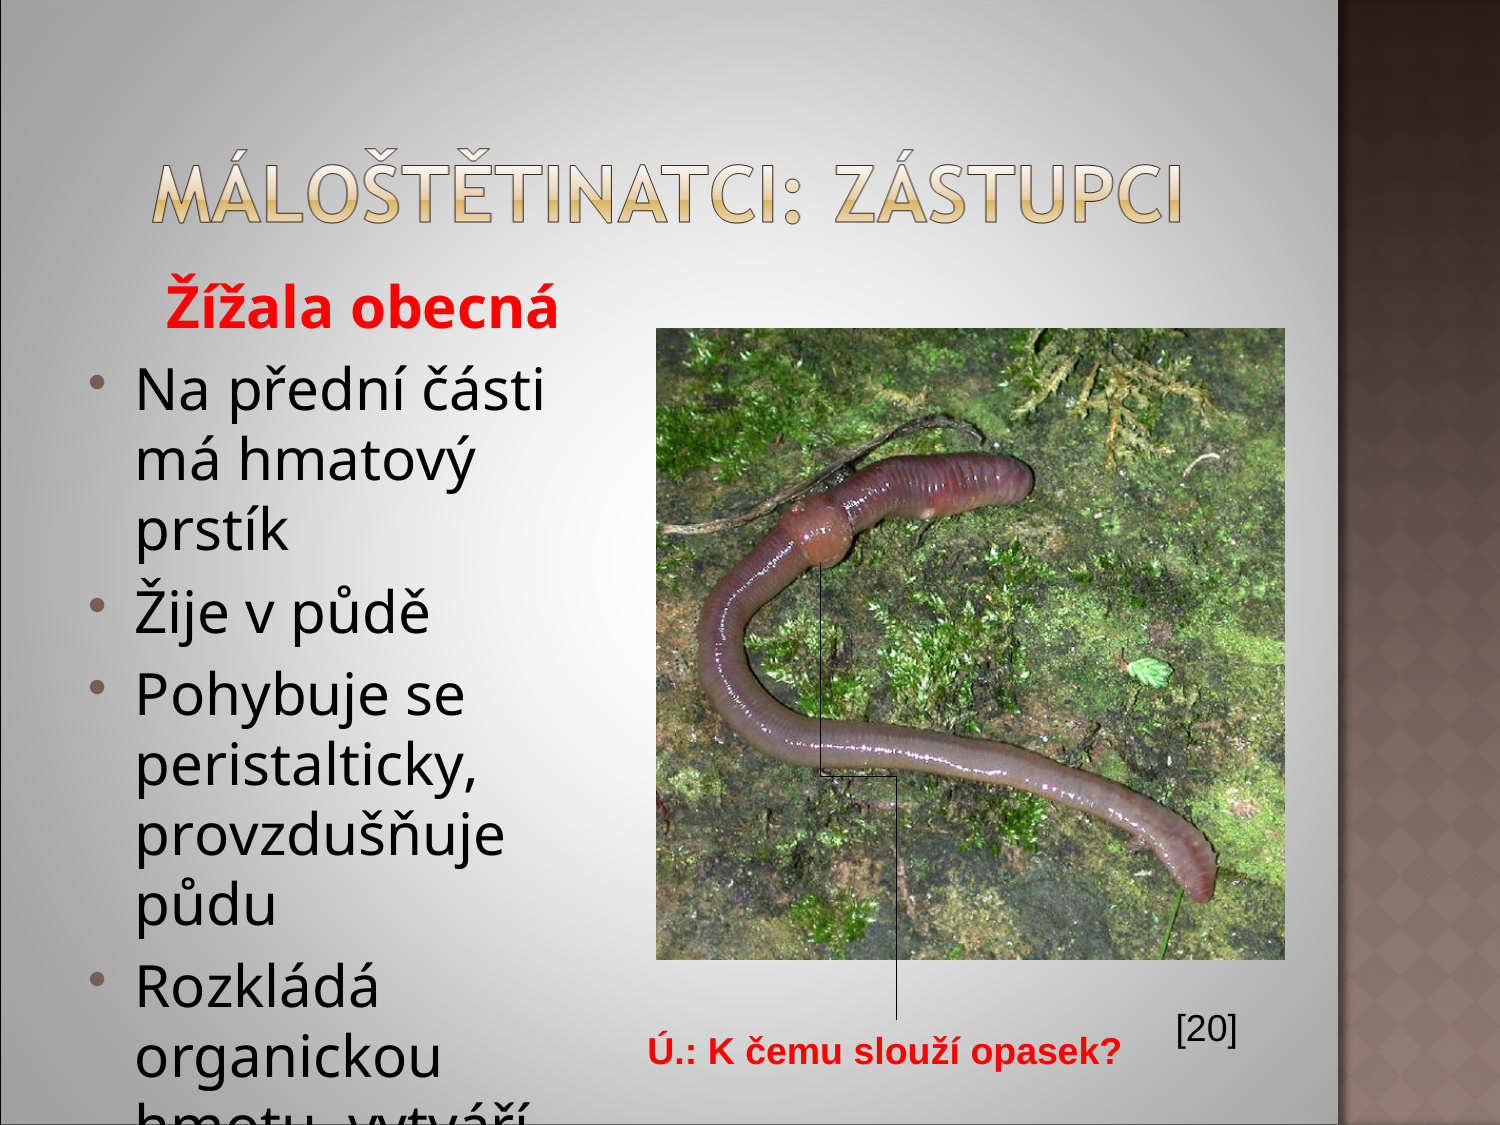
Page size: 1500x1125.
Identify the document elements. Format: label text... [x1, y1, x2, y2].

list Žížala obecná Na přední části má hmatový prstík Žije v půdě Pohybuje se peristalticky, provzdušňuje půdu Rozkládá organickou hmotu, vytváří humus [74, 262, 653, 1028]
text_box [73, 52, 1265, 241]
text_box [656, 328, 1285, 960]
picture [181, 1119, 195, 1125]
picture [201, 1119, 215, 1125]
picture [374, 1117, 381, 1125]
text_box [20] [1160, 996, 1253, 1057]
text_box Ú.: K čemu slouží opasek? [632, 1019, 1161, 1080]
picture [235, 1119, 251, 1125]
picture [145, 1120, 160, 1125]
picture [0, 0, 1500, 1125]
